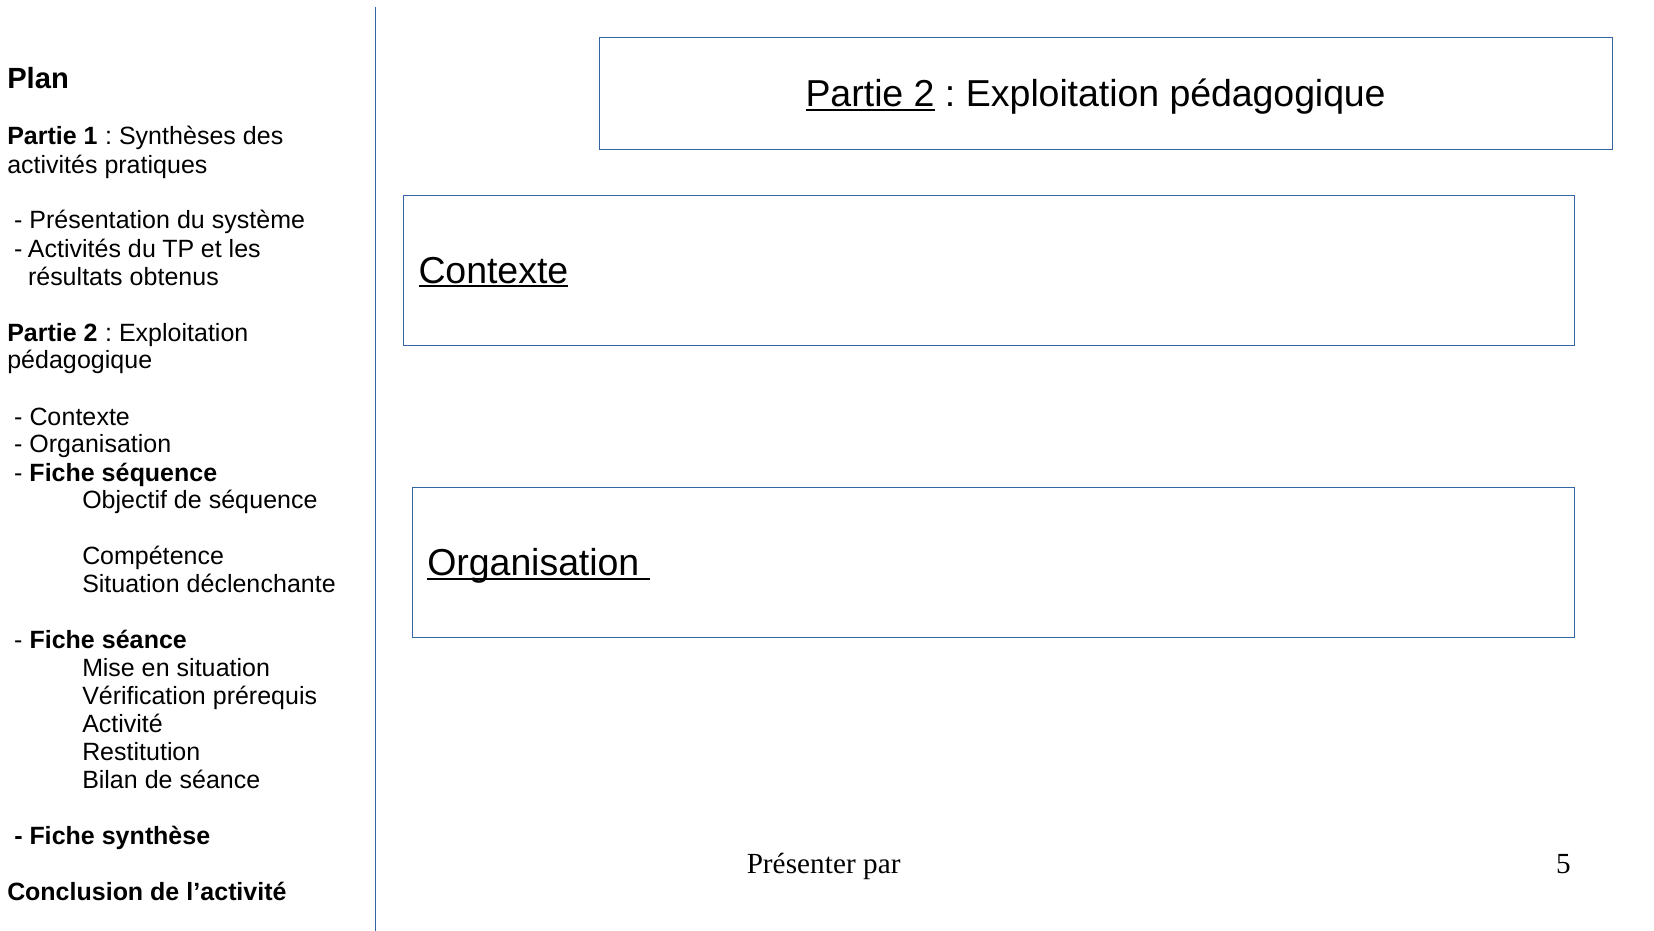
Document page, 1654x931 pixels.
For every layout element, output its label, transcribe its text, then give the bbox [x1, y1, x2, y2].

text_box Partie 2 : Exploitation pédagogique [599, 37, 1613, 150]
text_box Contexte [403, 195, 1575, 346]
text_box Organisation [412, 487, 1575, 638]
title Plan Partie 1 : Synthèses des activités pratiques - Présentation du système - Activités du TP et les résultats obtenus Partie 2 : Exploitation pédagogique - Contexte - Organisation - Fiche séquence Objectif de séquence Compétence Situation déclenchante - Fiche séance Mise en situation Vérification prérequis Activité Restitution Bilan de séance - Fiche synthèse Conclusion de l’activité [7, 3, 338, 928]
